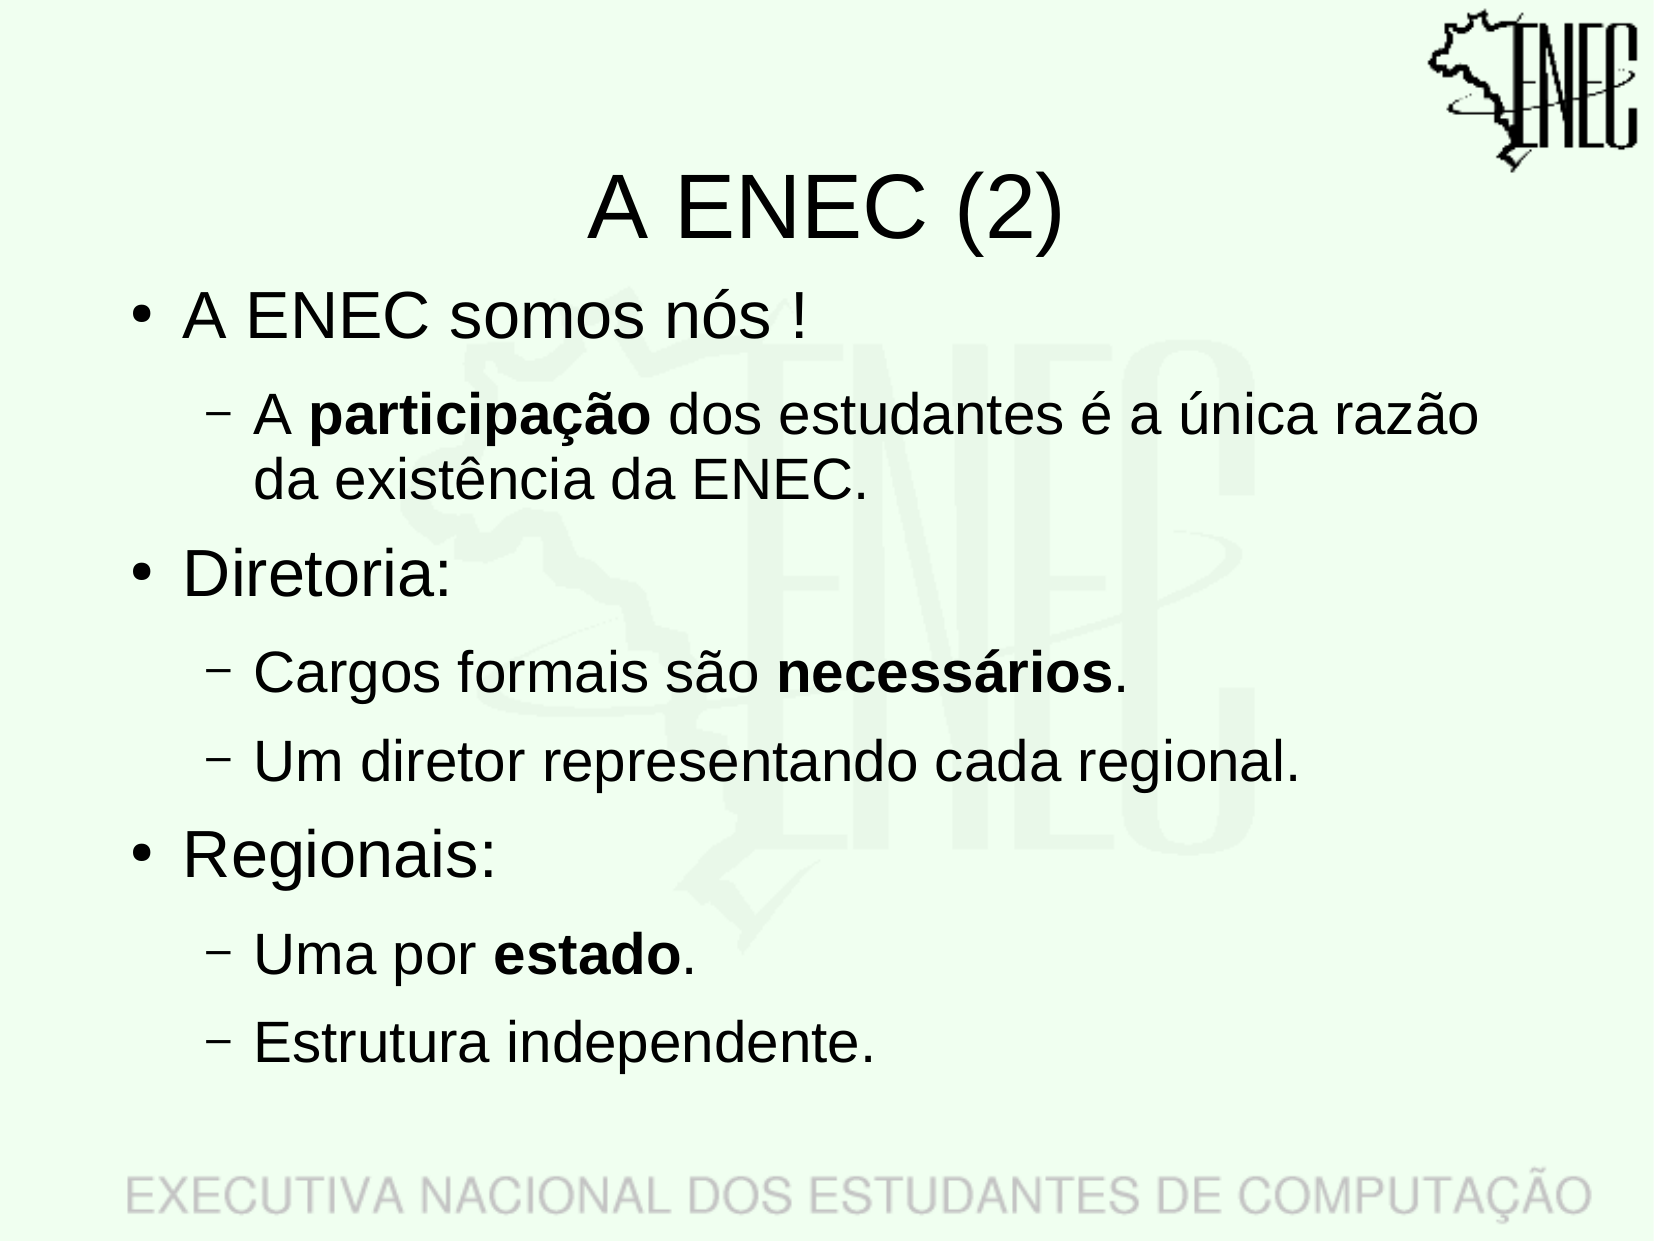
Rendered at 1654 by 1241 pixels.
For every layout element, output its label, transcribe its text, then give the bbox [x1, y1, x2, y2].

list A ENEC somos nós ! A participação dos estudantes é a única razão da existência da ENEC. Diretoria: Cargos formais são necessários. Um diretor representando cada regional. Regionais: Uma por estado. Estrutura independente. [112, 277, 1525, 1154]
picture [0, 0, 1654, 1241]
title A ENEC (2) [121, 102, 1534, 311]
